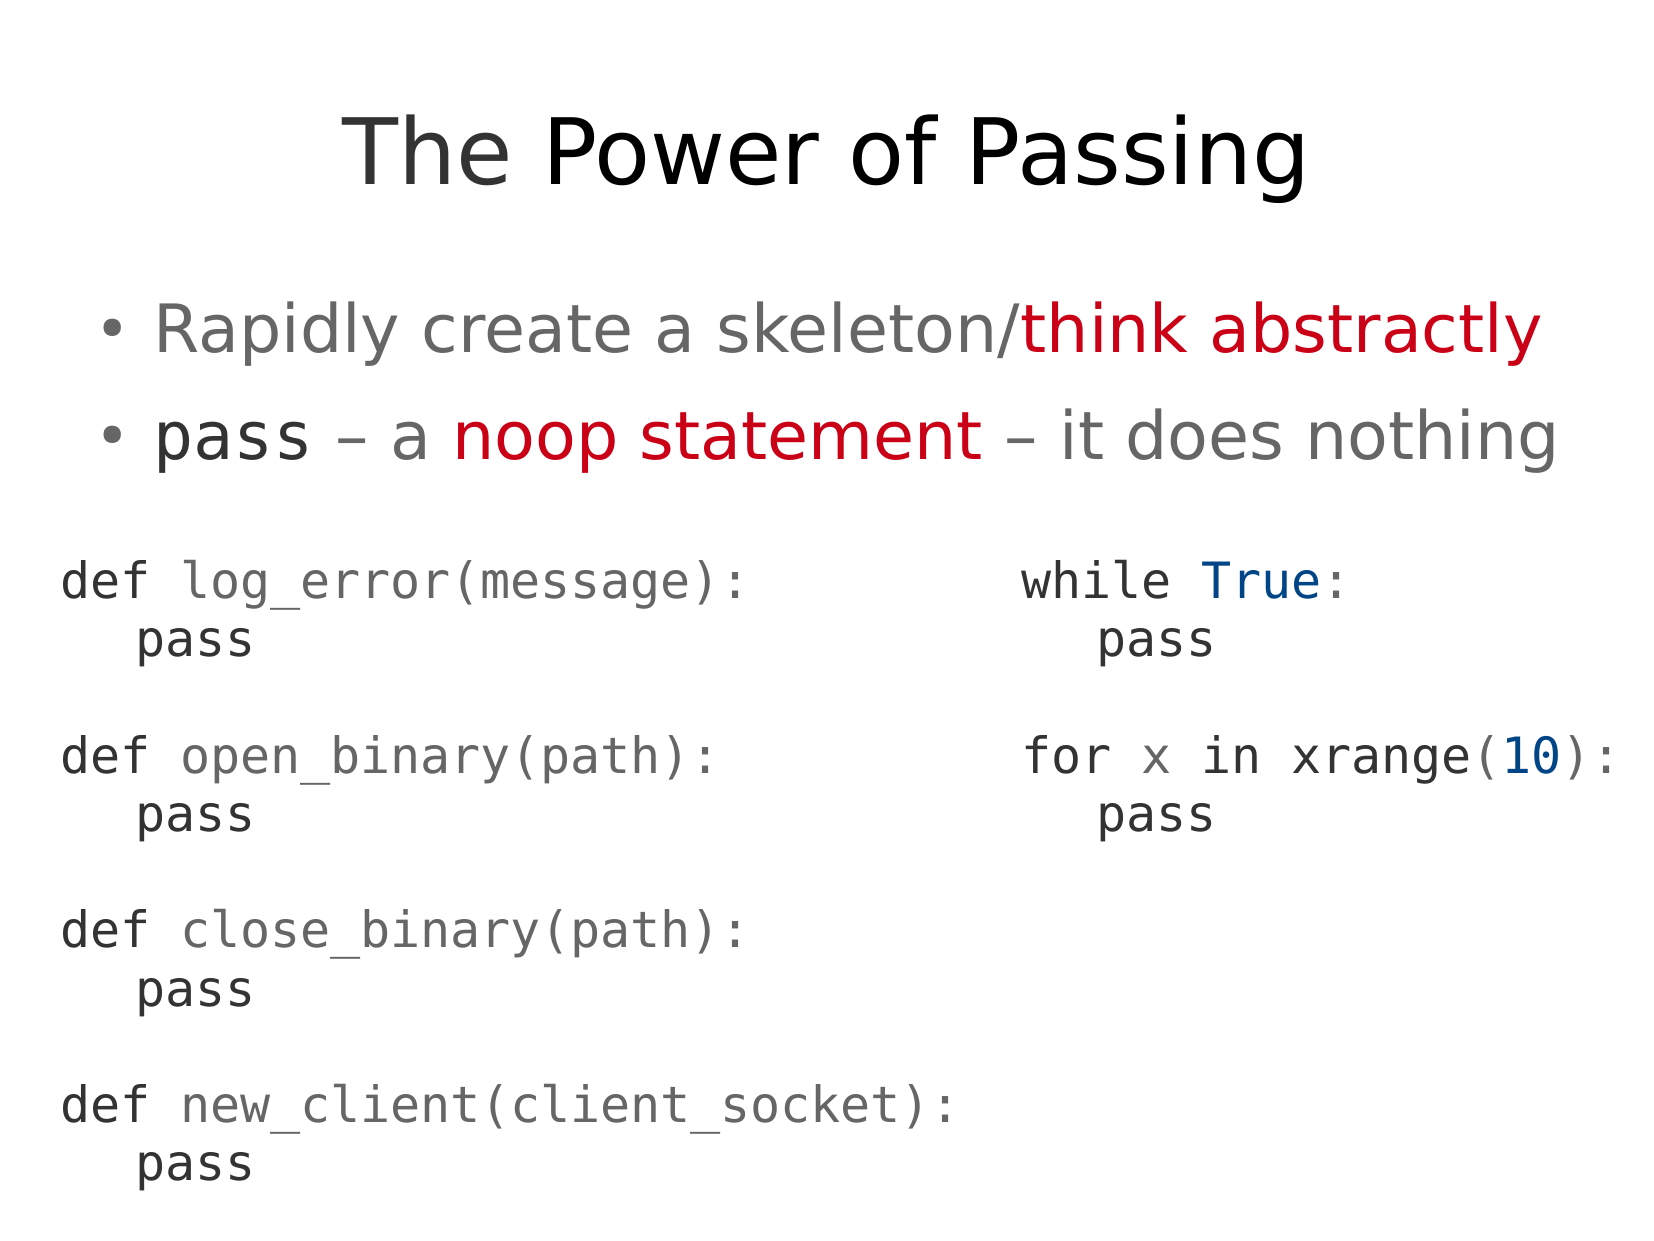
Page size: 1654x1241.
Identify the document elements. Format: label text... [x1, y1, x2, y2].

list Rapidly create a skeleton/think abstractly pass – a noop statement – it does nothing [82, 290, 1571, 1109]
text_box def log_error(message): pass def open_binary(path): pass def close_binary(path): pass def new_client(client_socket): pass [45, 544, 976, 1201]
text_box while True: pass for x in xrange(10): pass [1006, 544, 1637, 851]
title The Power of Passing [82, 56, 1571, 250]
